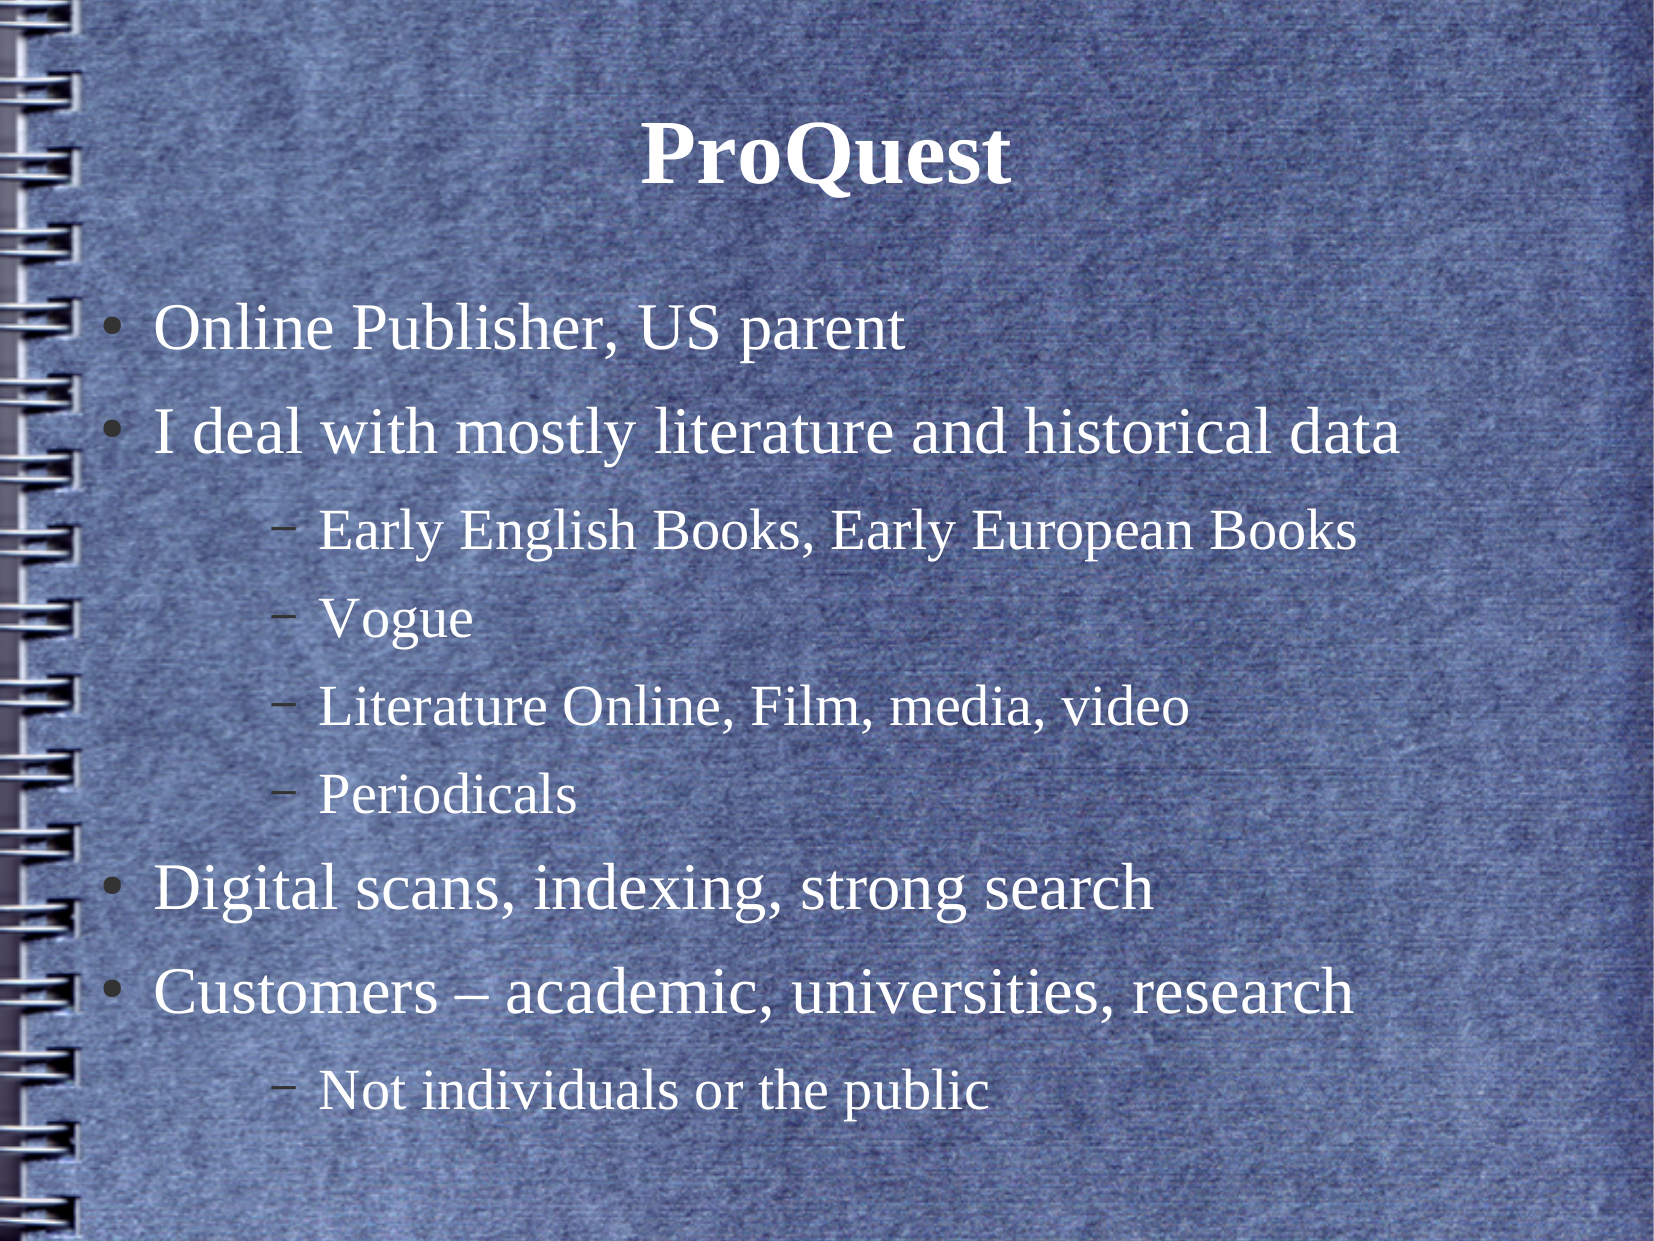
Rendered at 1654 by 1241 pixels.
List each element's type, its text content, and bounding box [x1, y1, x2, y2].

title ProQuest [82, 49, 1571, 257]
picture [0, 0, 1654, 1241]
list Online Publisher, US parent I deal with mostly literature and historical data Early English Books, Early European Books Vogue Literature Online, Film, media, video Periodicals Digital scans, indexing, strong search Customers – academic, universities, research Not individuals or the public [82, 290, 1571, 1122]
